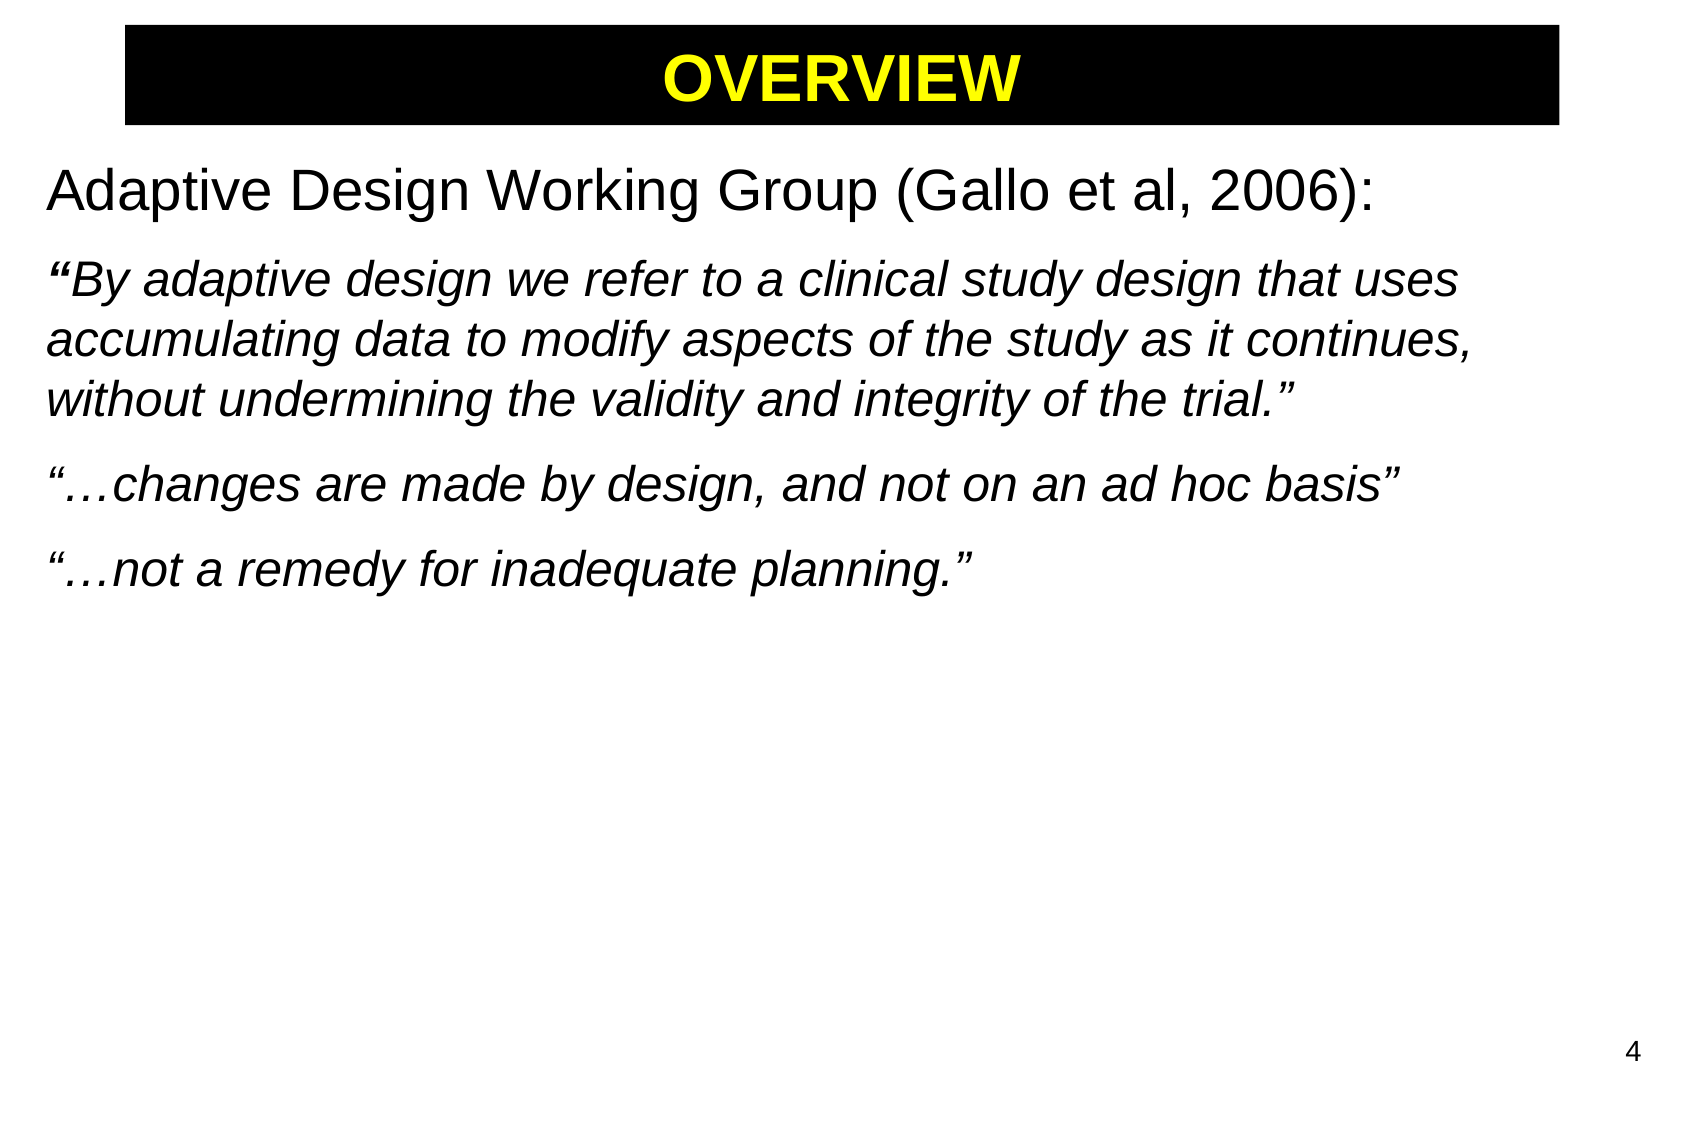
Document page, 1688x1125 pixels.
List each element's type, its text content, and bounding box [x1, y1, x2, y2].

text_box <number> [1343, 1025, 1657, 1101]
title OVERVIEW [125, 24, 1560, 126]
text_box Adaptive Design Working Group (Gallo et al, 2006): “By adaptive design we refer to a clinical study design that uses accumulating data to modify aspects of the study as it continues, without undermining the validity and integrity of the trial.” “…changes are made by design, and not on an ad hoc basis” “…not a remedy for inadequate planning.” [31, 144, 1644, 605]
